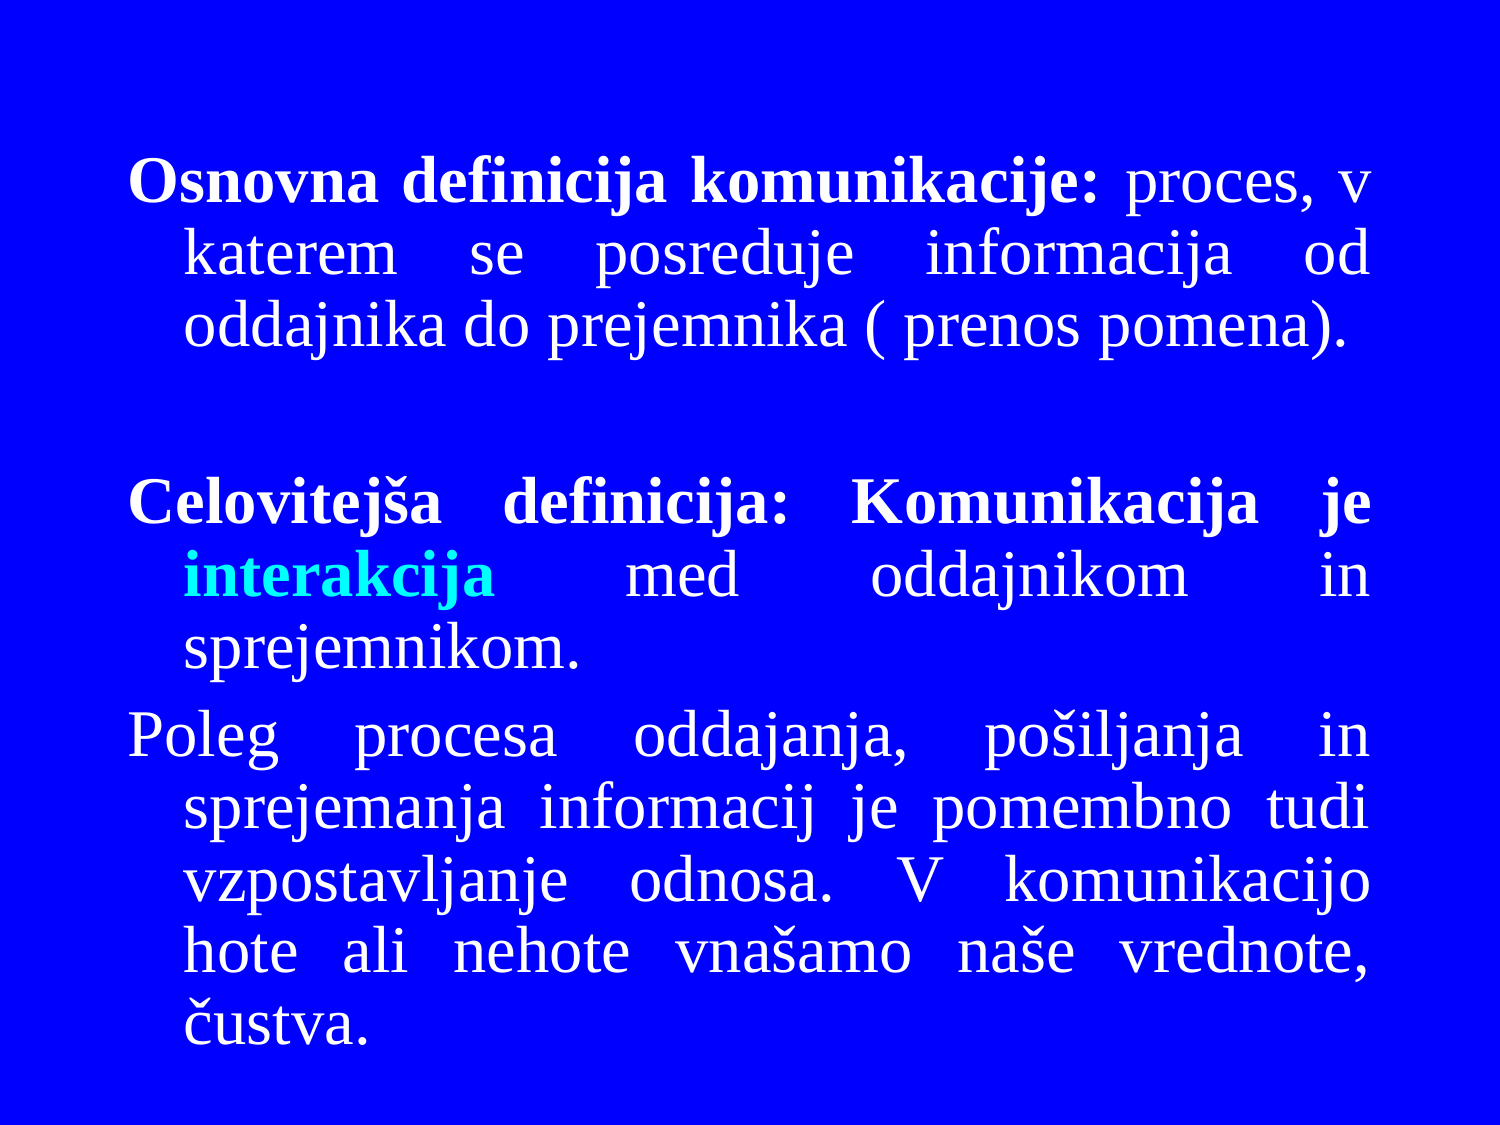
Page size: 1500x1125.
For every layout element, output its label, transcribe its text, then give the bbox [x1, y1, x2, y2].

list Osnovna definicija komunikacije: proces, v katerem se posreduje informacija od oddajnika do prejemnika ( prenos pomena). Celovitejša definicija: Komunikacija je interakcija med oddajnikom in sprejemnikom. Poleg procesa oddajanja, pošiljanja in sprejemanja informacij je pomembno tudi vzpostavljanje odnosa. V komunikacijo hote ali nehote vnašamo naše vrednote, čustva. [112, 137, 1388, 1125]
